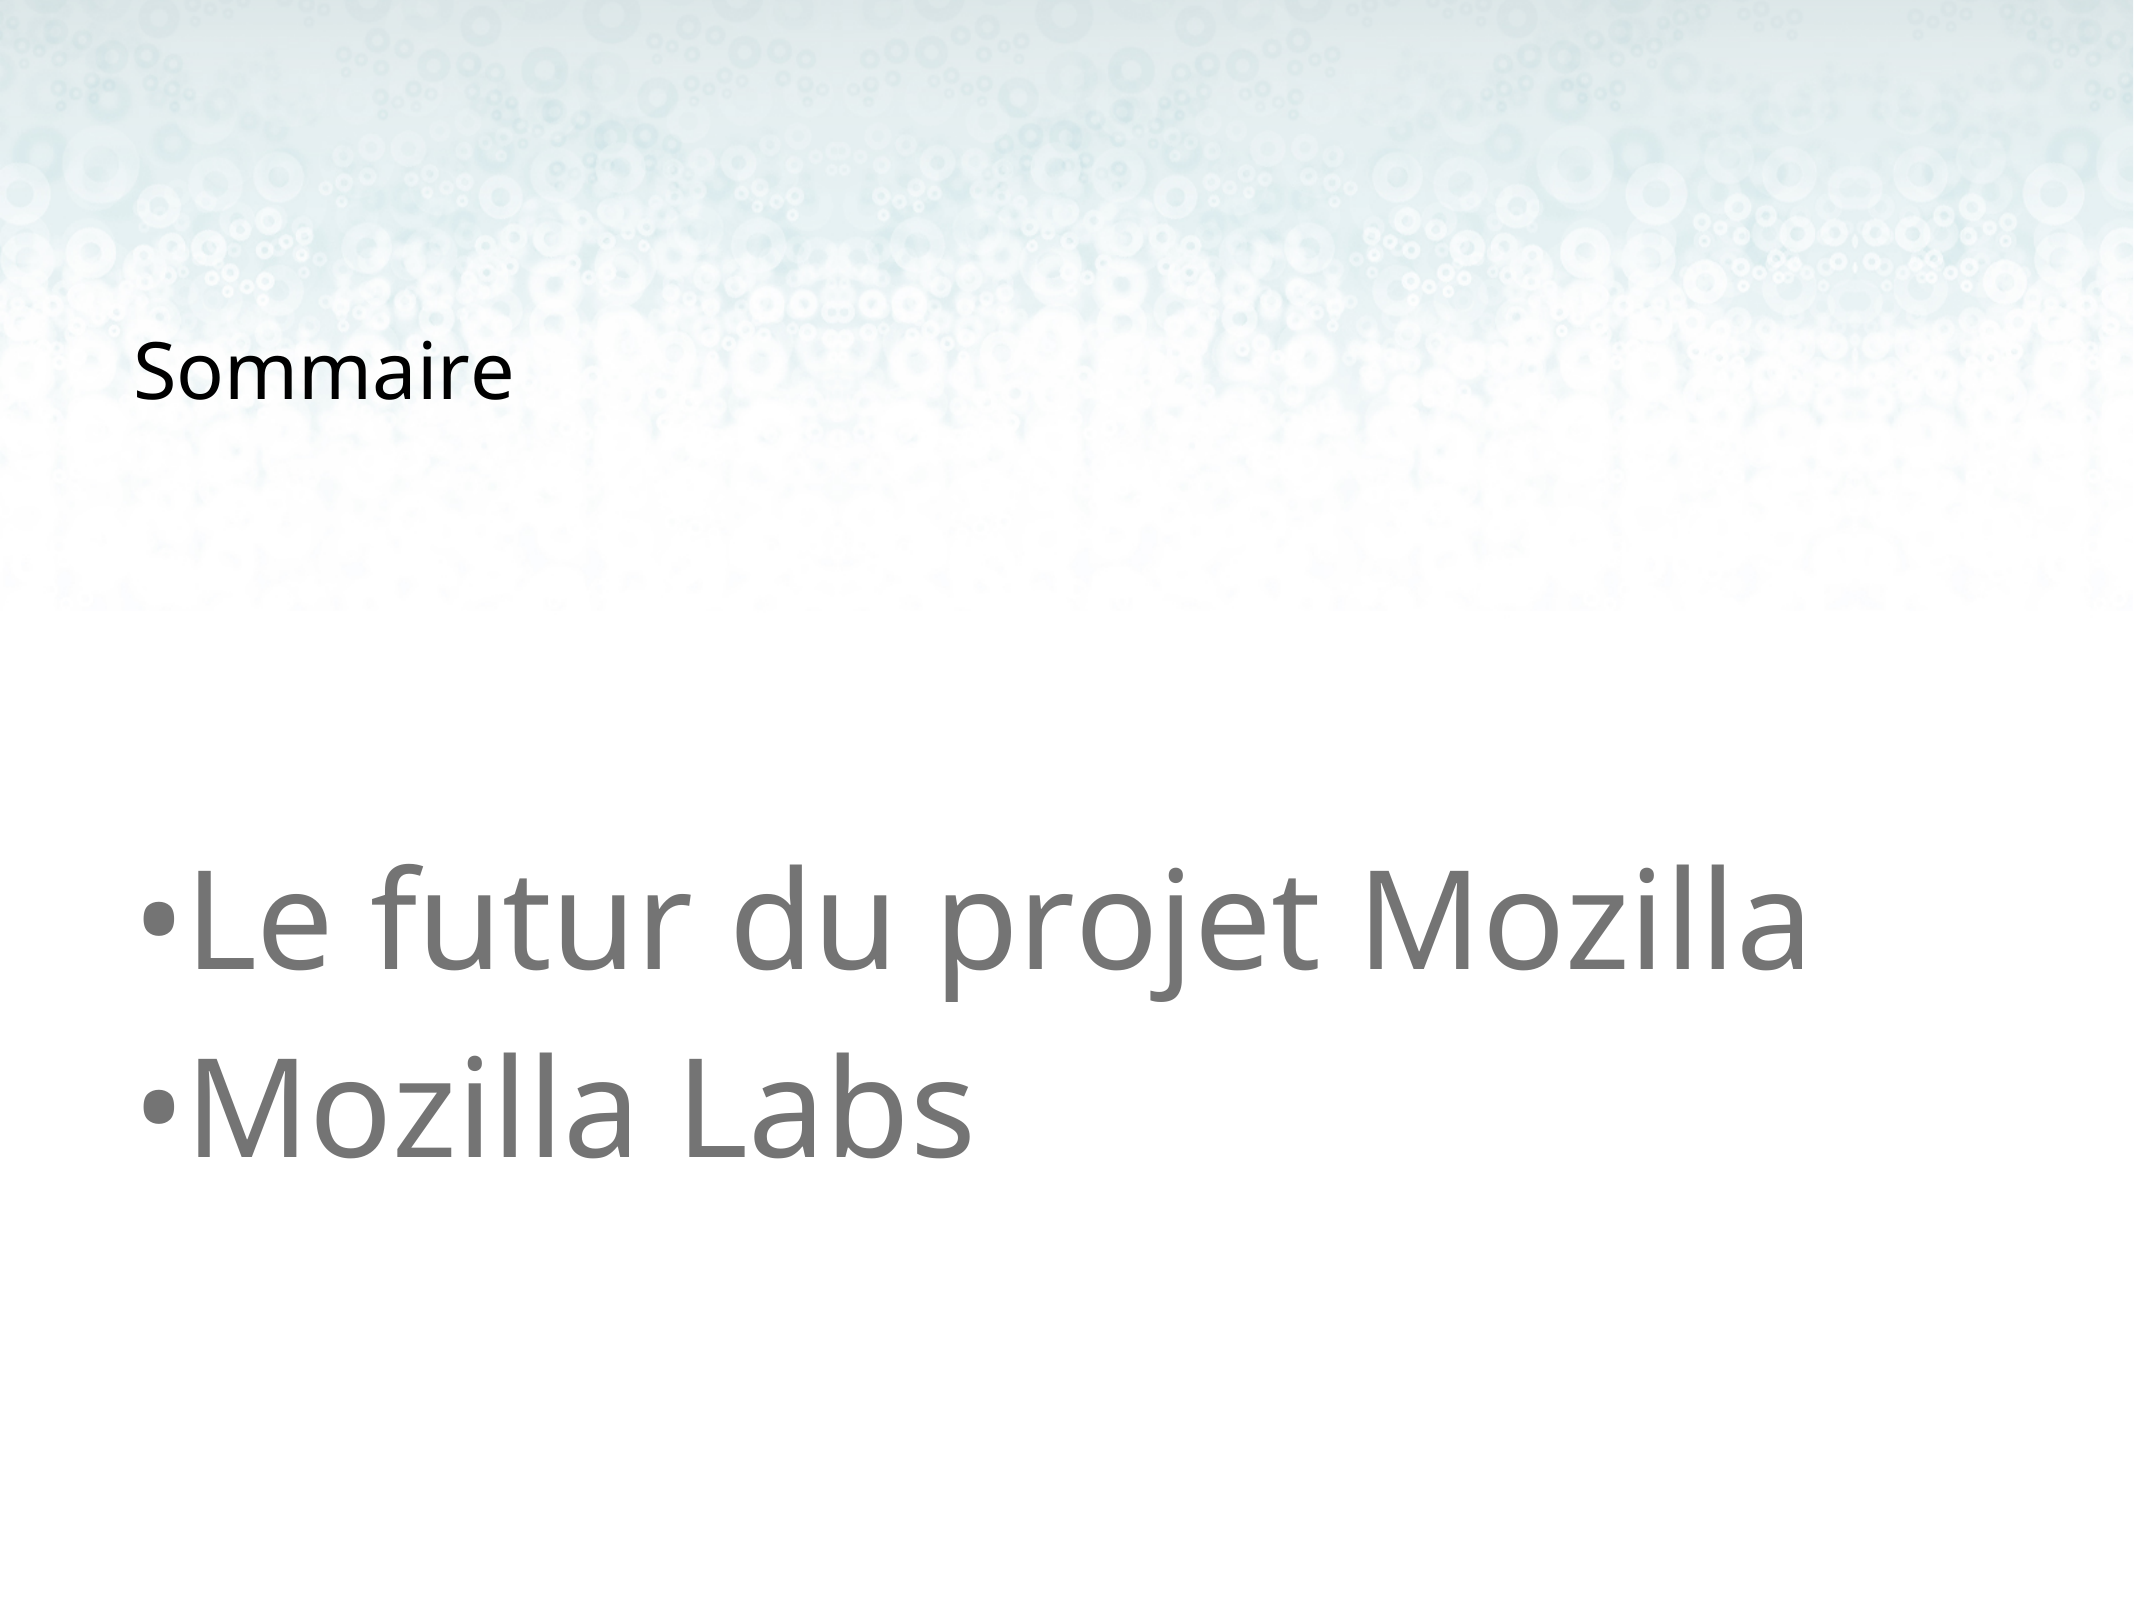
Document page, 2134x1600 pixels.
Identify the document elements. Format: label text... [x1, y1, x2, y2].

picture [0, 0, 2134, 982]
title Sommaire [133, 7, 2000, 731]
list Le futur du projet Mozilla Mozilla Labs [133, 822, 2000, 1600]
